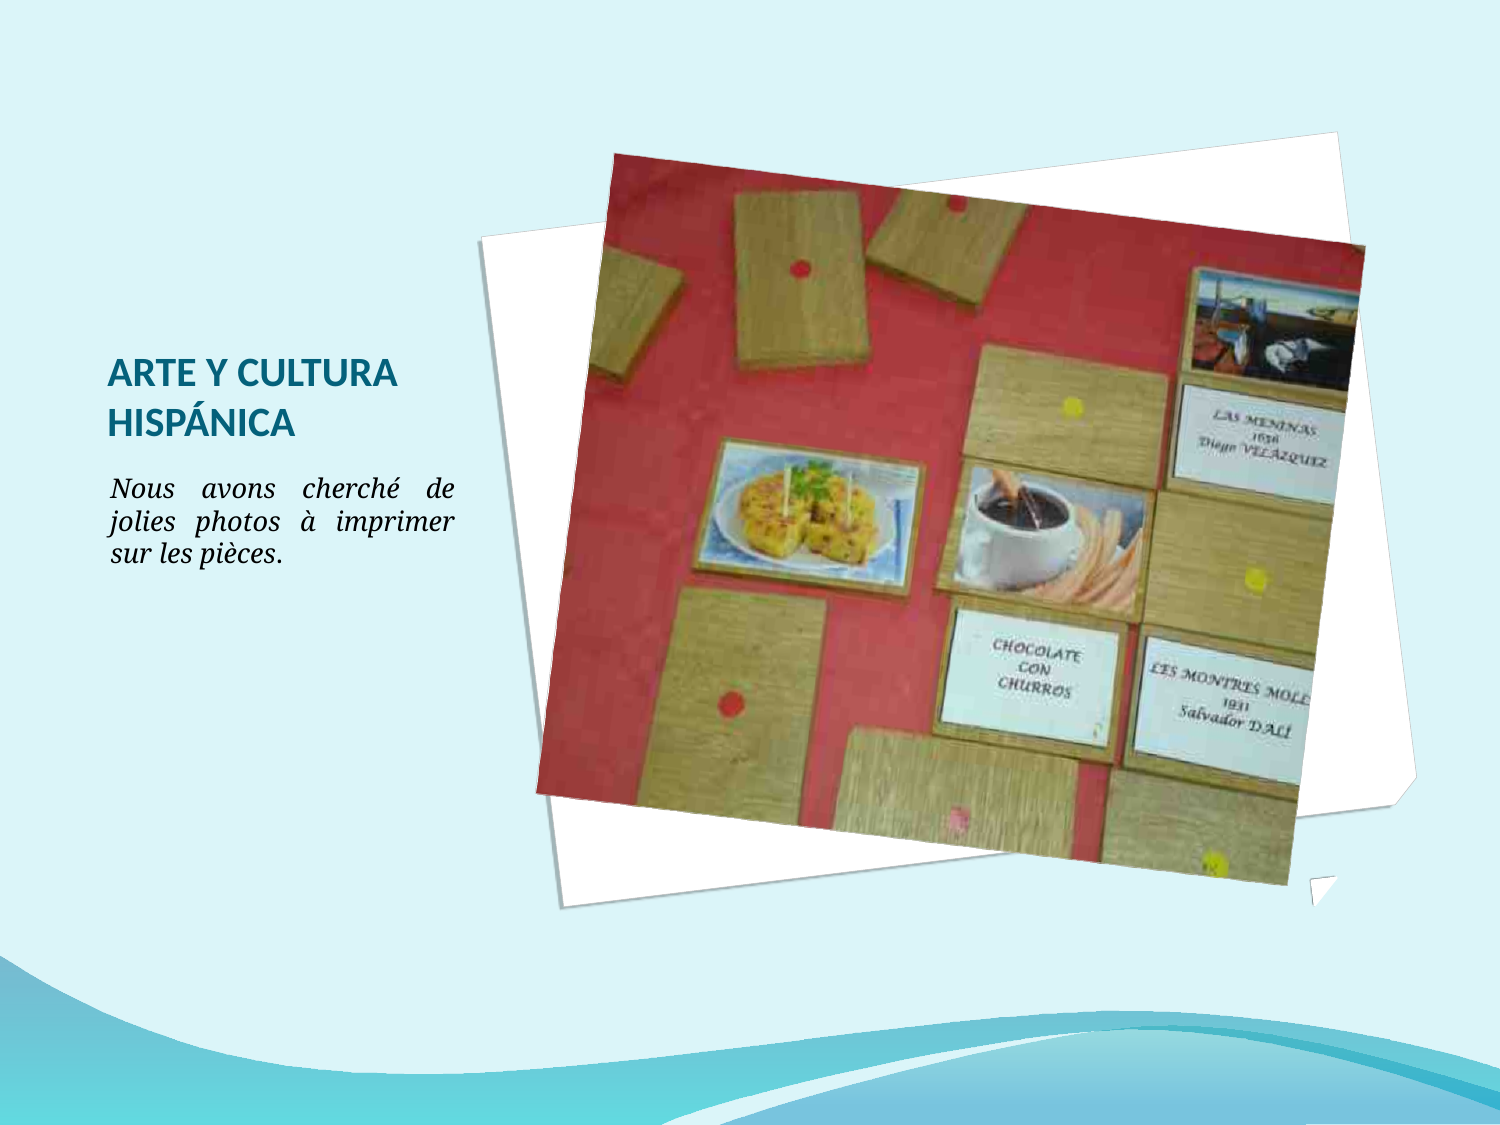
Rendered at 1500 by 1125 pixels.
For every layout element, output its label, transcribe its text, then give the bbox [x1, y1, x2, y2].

picture [535, 153, 1366, 886]
title ARTE Y CULTURA HISPÁNICA [99, 193, 463, 453]
list Nous avons cherché de jolies photos à imprimer sur les pièces. [99, 464, 463, 822]
